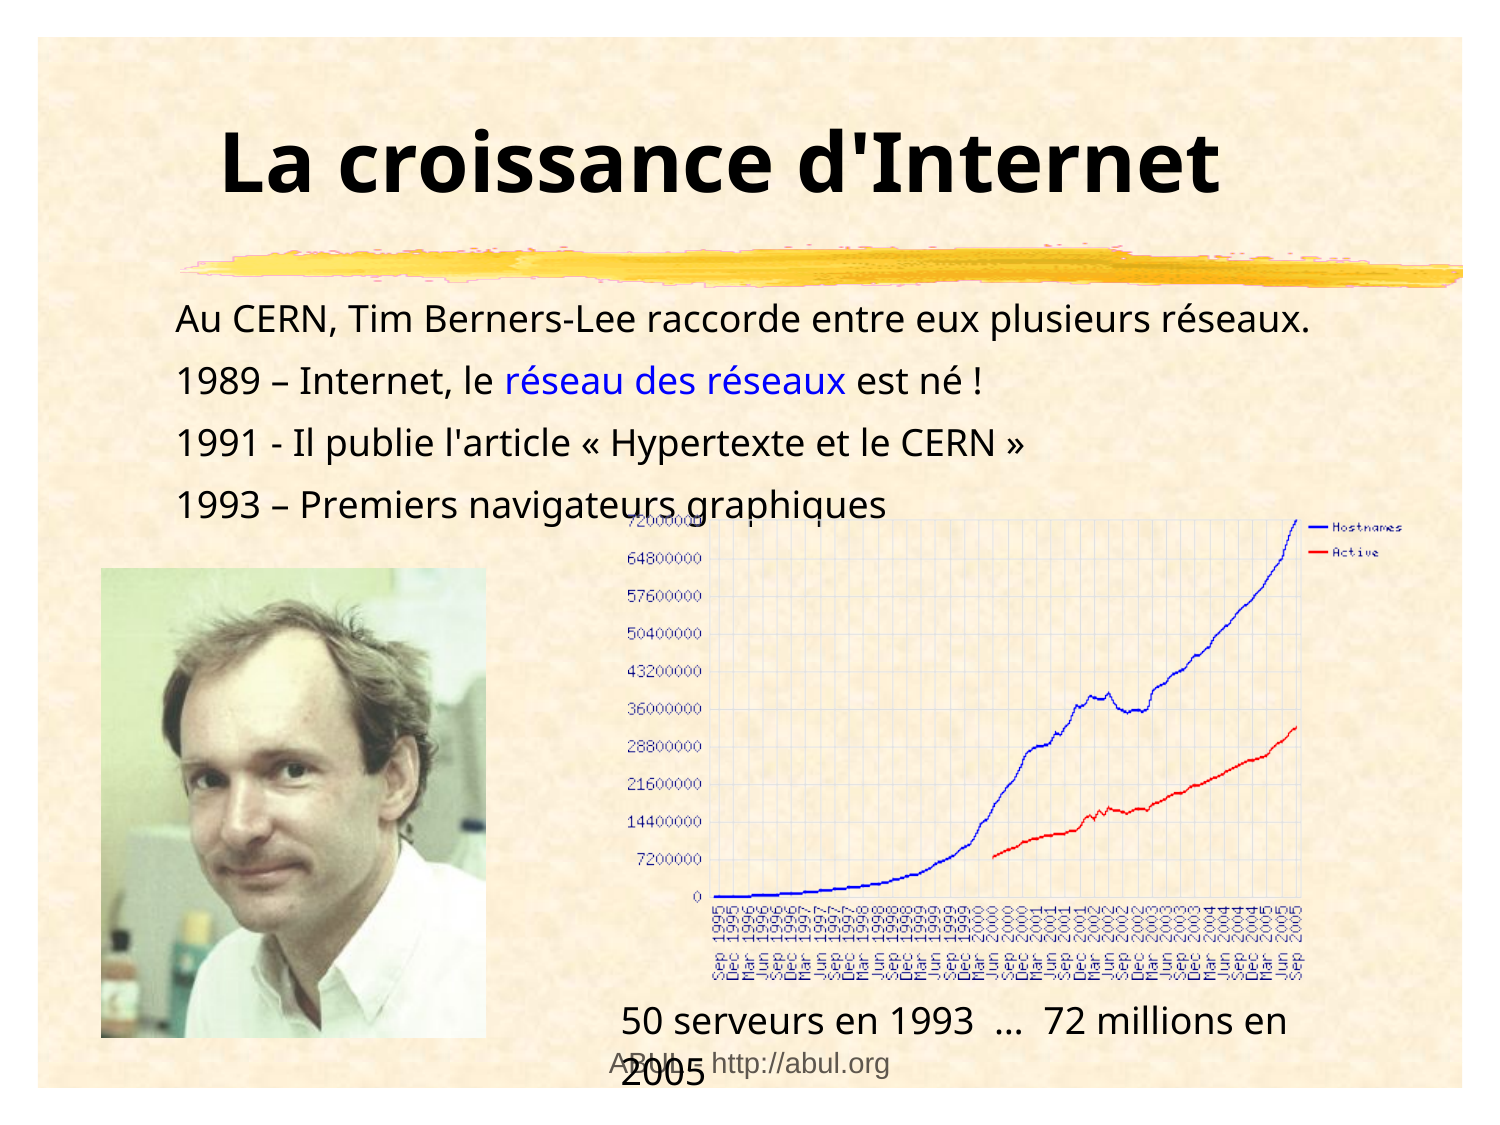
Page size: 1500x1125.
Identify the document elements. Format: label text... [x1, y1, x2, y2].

picture [37, 37, 1463, 1088]
title La croissance d'Internet [203, 72, 1439, 248]
text_box 50 serveurs en 1993 … 72 millions en 2005 [605, 986, 1387, 1047]
text_box Au CERN, Tim Berners-Lee raccorde entre eux plusieurs réseaux. 1989 – Internet, le réseau des réseaux est né ! 1991 - Il publie l'article « Hypertexte et le CERN » 1993 – Premiers navigateurs graphiques [80, 292, 1445, 526]
